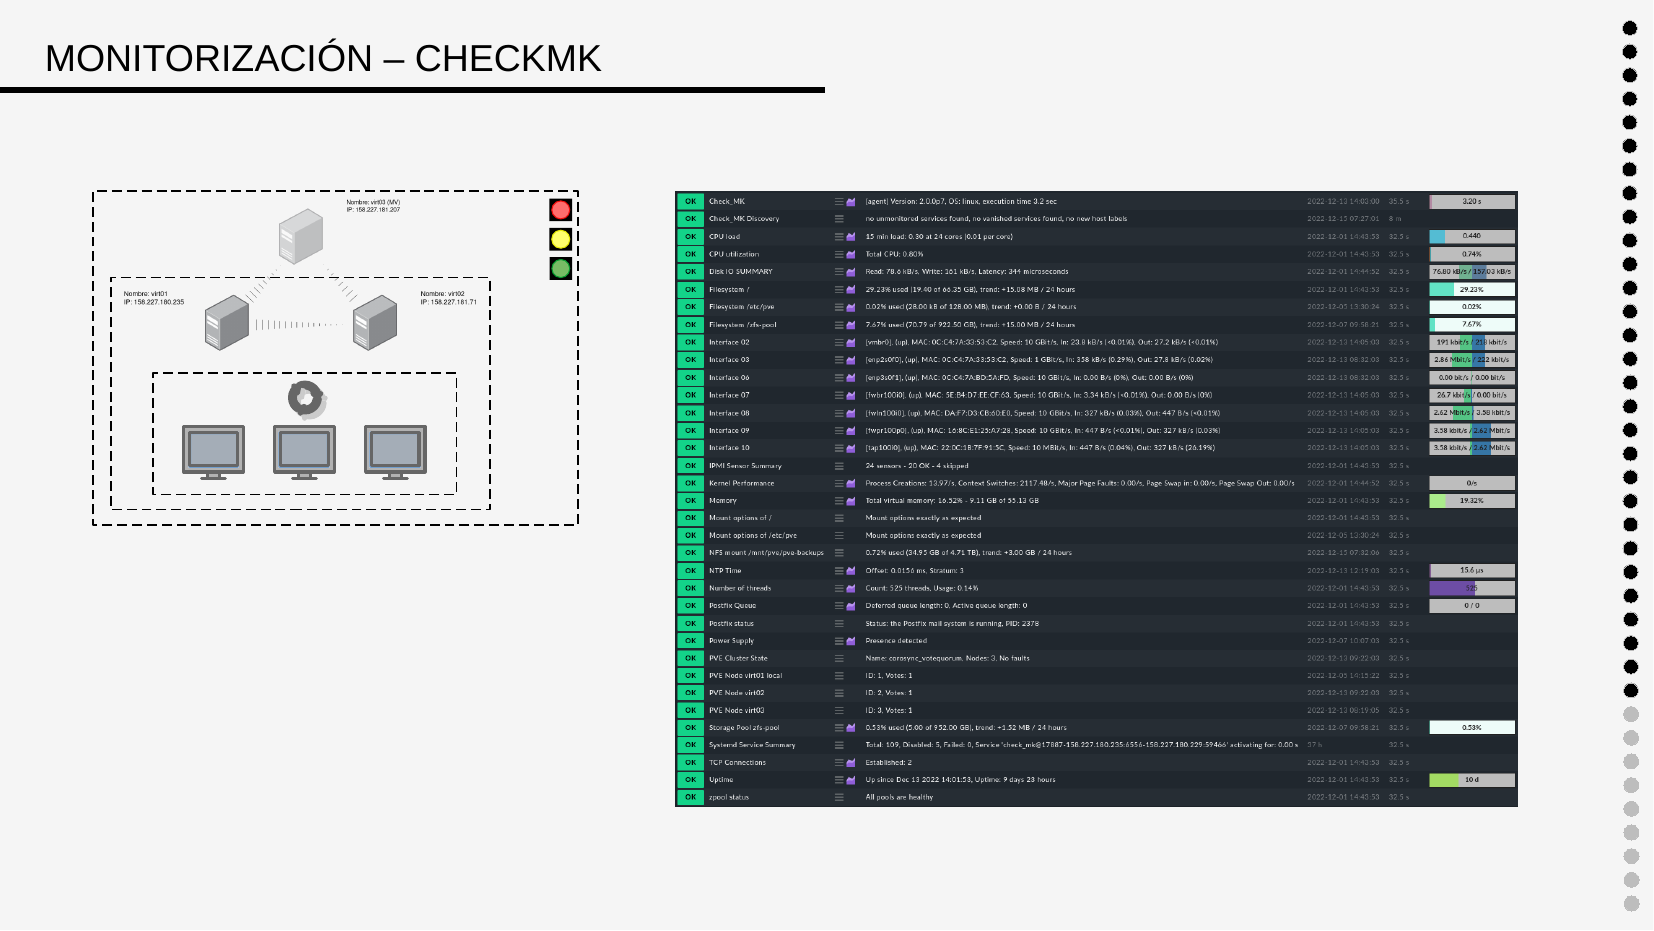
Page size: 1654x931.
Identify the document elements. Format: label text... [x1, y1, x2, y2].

text_box [1622, 114, 1638, 130]
text_box [1623, 824, 1639, 841]
text_box [1622, 280, 1638, 296]
text_box [1622, 469, 1639, 485]
text_box [1622, 493, 1638, 509]
text_box [183, 426, 244, 479]
text_box [1622, 374, 1638, 391]
text_box [1622, 43, 1638, 60]
text_box [1622, 256, 1638, 272]
text_box [1622, 446, 1638, 462]
text_box [1623, 848, 1640, 864]
text_box [1623, 635, 1639, 651]
text_box [1622, 232, 1638, 248]
picture [675, 191, 1518, 807]
text_box [1623, 516, 1639, 532]
text_box [1622, 351, 1638, 367]
text_box [365, 426, 426, 479]
text_box [1622, 67, 1638, 83]
picture [123, 197, 487, 351]
text_box [1622, 303, 1638, 319]
text_box [1623, 588, 1639, 604]
text_box [1623, 682, 1639, 698]
text_box [1622, 327, 1638, 343]
text_box [1623, 730, 1639, 746]
text_box [1623, 564, 1639, 580]
text_box [1622, 91, 1638, 107]
text_box [1623, 801, 1639, 817]
text_box [1623, 611, 1639, 627]
text_box [549, 198, 573, 222]
text_box [1622, 398, 1638, 414]
text_box [1622, 20, 1638, 36]
text_box [1624, 872, 1640, 888]
text_box [1622, 209, 1638, 225]
text_box [1622, 161, 1638, 177]
text_box [1623, 659, 1639, 675]
text_box [549, 257, 573, 280]
text_box [1622, 138, 1638, 154]
text_box [549, 227, 573, 251]
text_box [1623, 706, 1639, 722]
text_box [1624, 895, 1640, 912]
text_box [1623, 777, 1639, 793]
text_box [274, 426, 335, 479]
text_box [1622, 422, 1638, 438]
text_box [1622, 540, 1639, 556]
text_box [1622, 185, 1638, 201]
text_box [290, 382, 321, 414]
text_box MONITORIZACIÓN – CHECKMK [30, 30, 826, 129]
text_box [1623, 753, 1639, 769]
